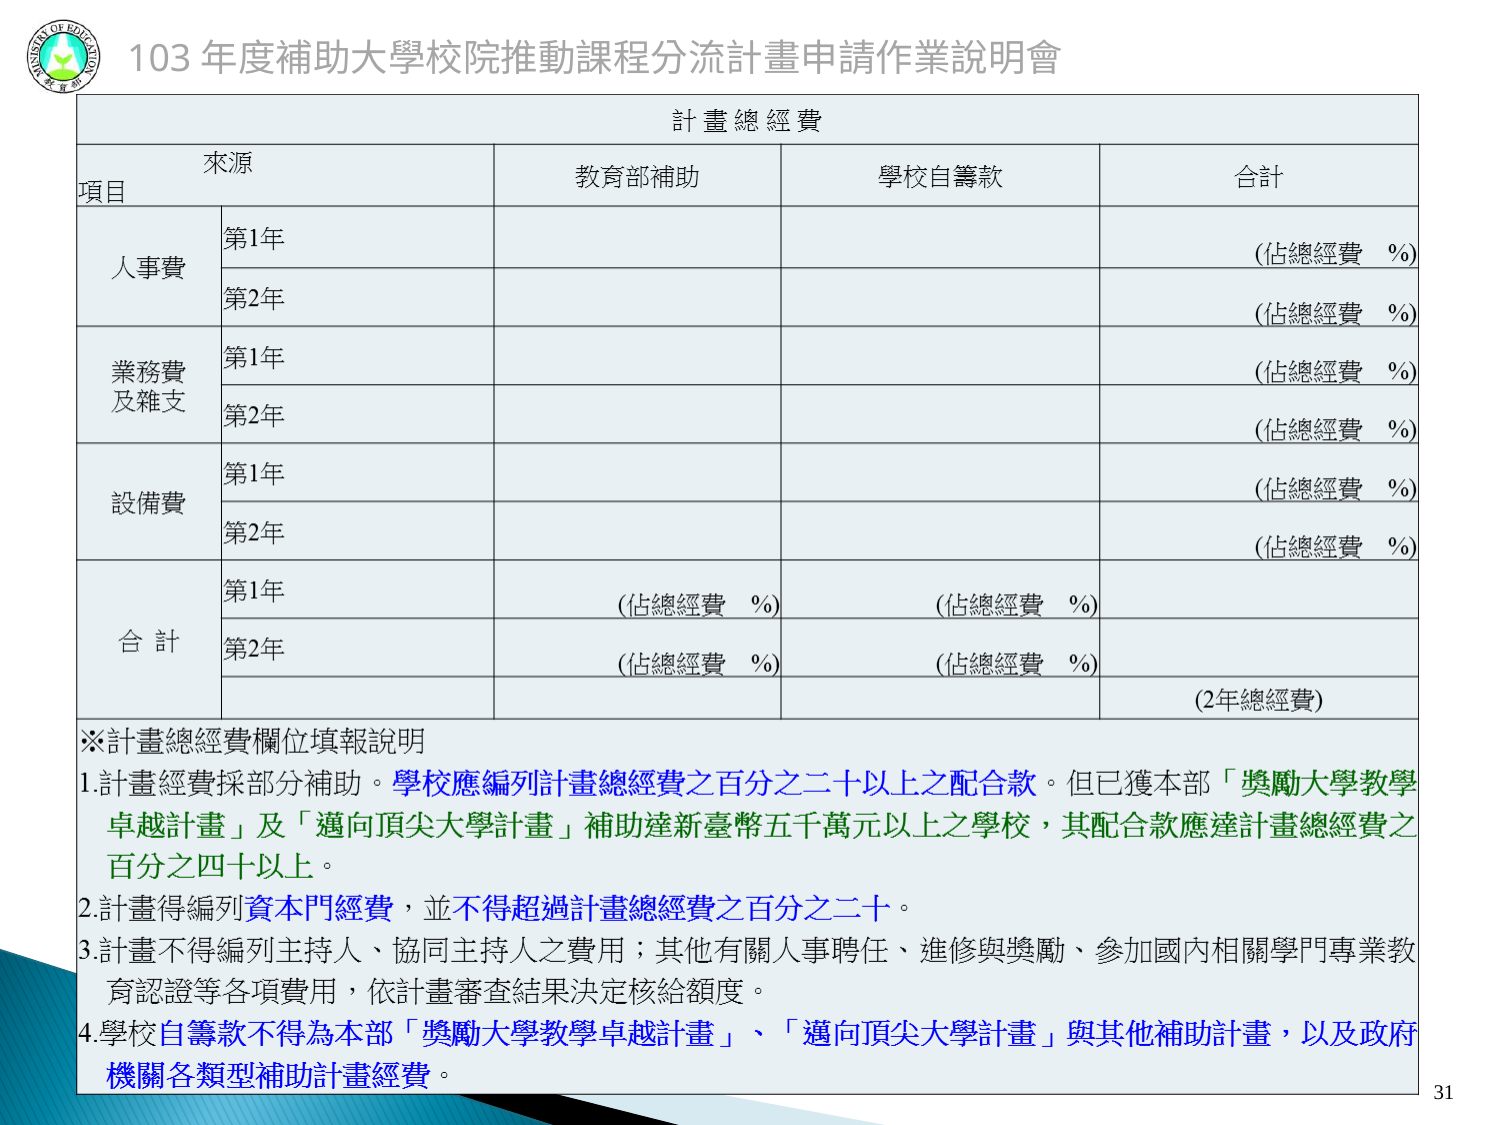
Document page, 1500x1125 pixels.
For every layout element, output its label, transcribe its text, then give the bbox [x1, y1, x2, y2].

text_box 31 [1418, 1051, 1479, 1112]
picture [17, 19, 1419, 1109]
text_box 103年度補助大學校院推動課程分流計畫申請作業說明會 [112, 26, 1436, 88]
